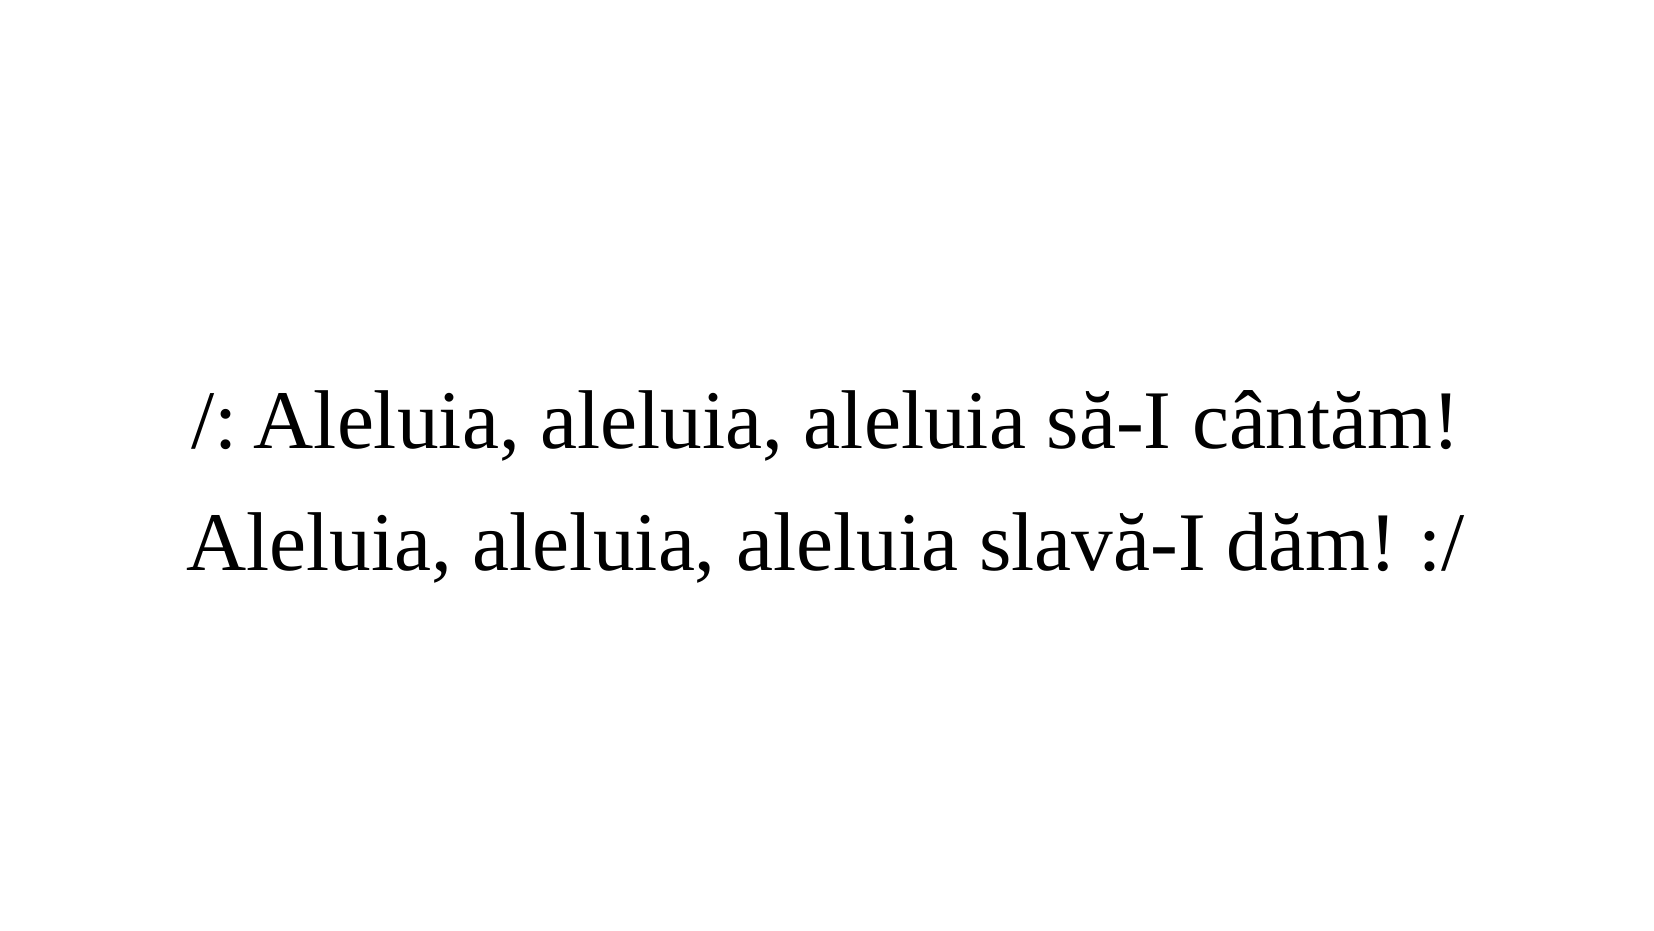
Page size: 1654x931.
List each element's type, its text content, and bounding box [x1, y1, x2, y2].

subtitle /: Aleluia, aleluia, aleluia să-I cântăm! Aleluia, aleluia, aleluia slavă-I dăm! :/ [70, 363, 1583, 589]
